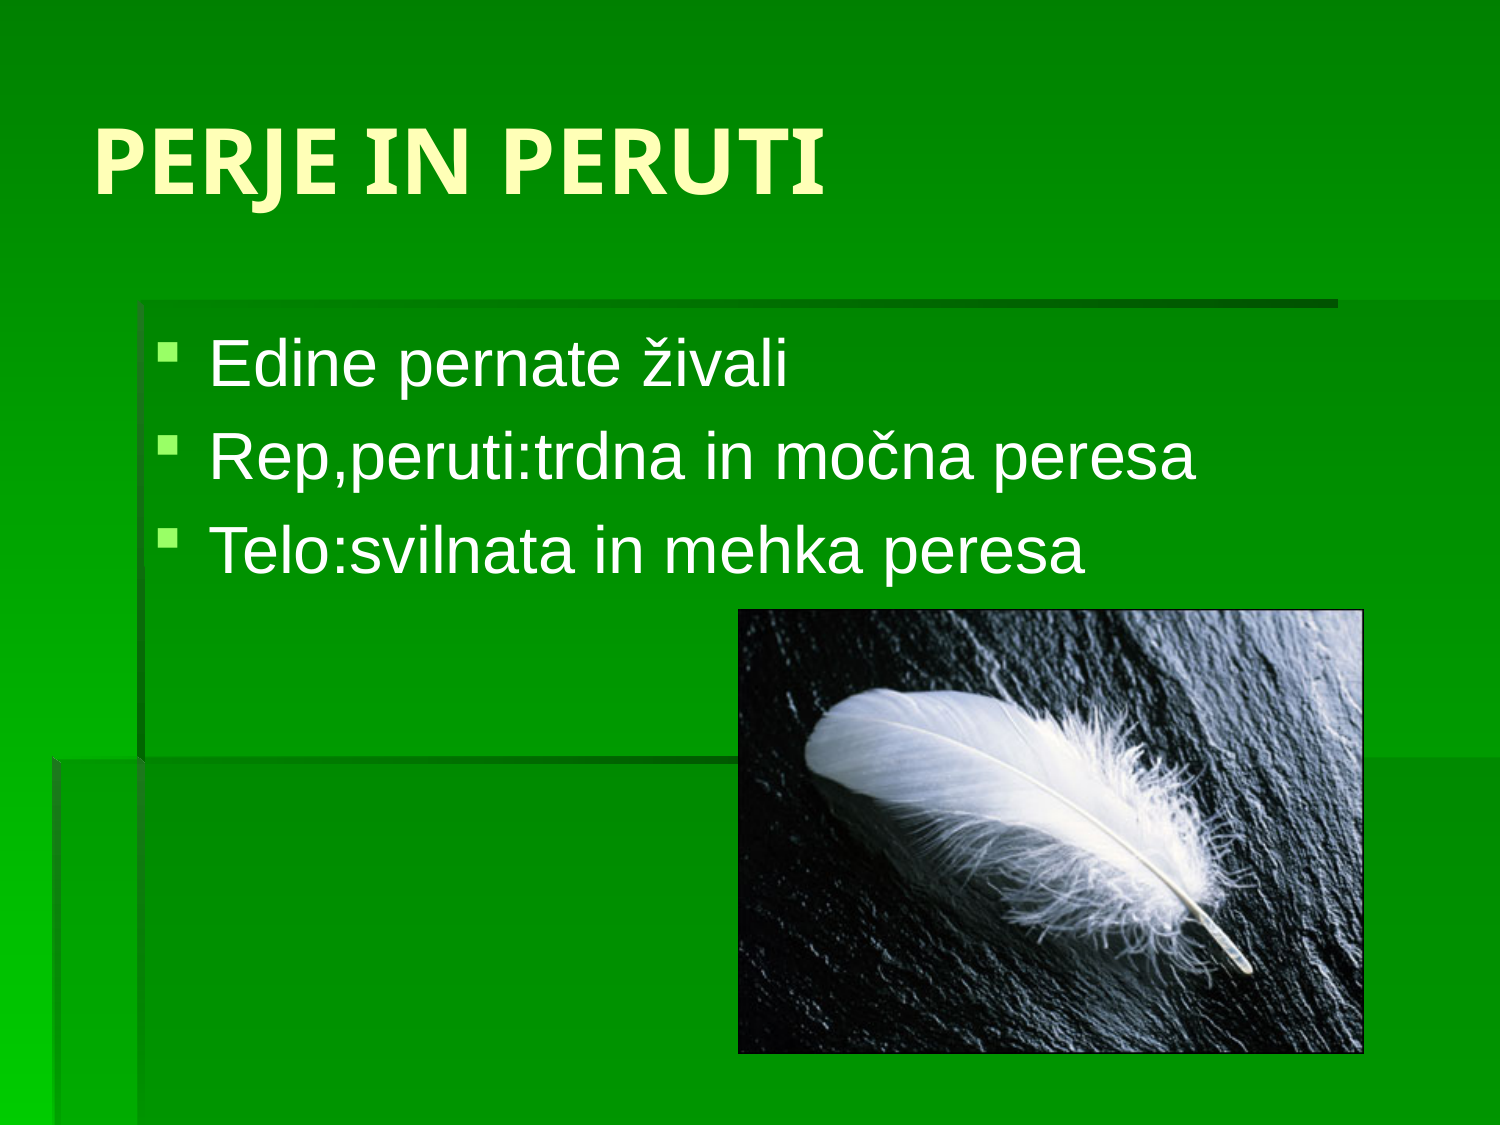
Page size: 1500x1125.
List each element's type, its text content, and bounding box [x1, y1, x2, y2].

picture [738, 609, 1364, 1054]
list Edine pernate živali Rep,peruti:trdna in močna peresa Telo:svilnata in mehka peresa [137, 312, 1451, 1000]
title PERJE IN PERUTI [75, 40, 1451, 275]
